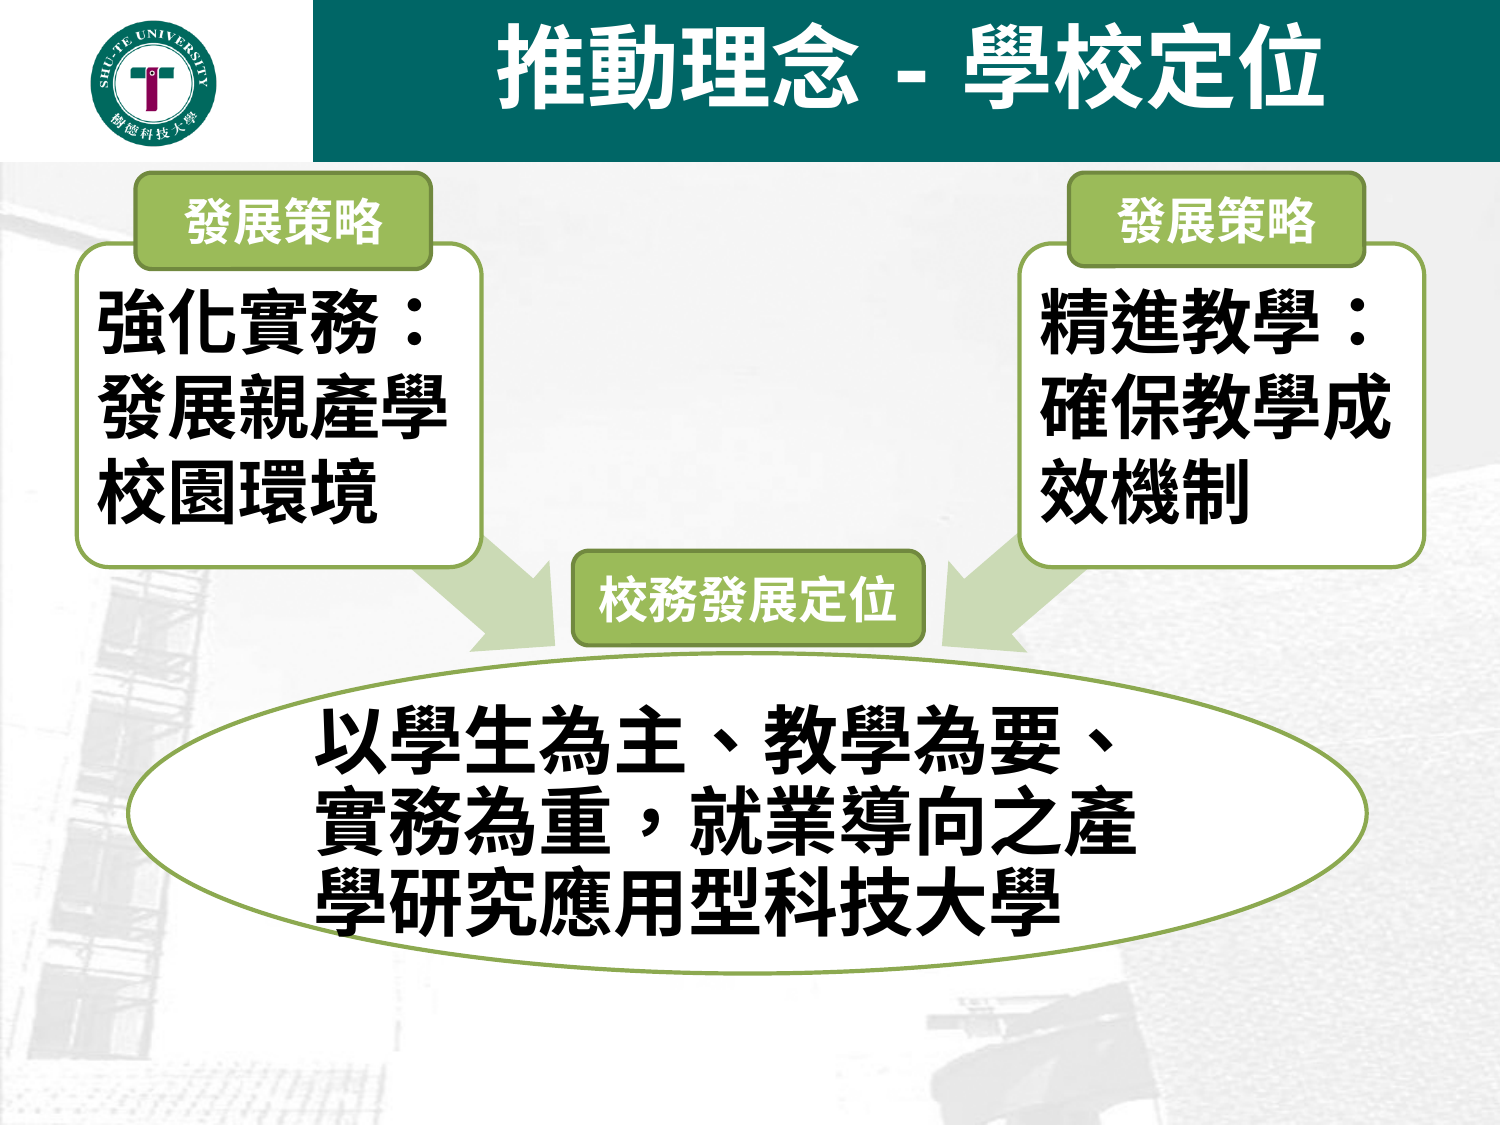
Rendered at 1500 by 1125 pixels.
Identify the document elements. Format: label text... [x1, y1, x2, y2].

text_box 發展策略 [1068, 172, 1365, 267]
text_box 精進教學： 確保教學成效機制 [1019, 243, 1425, 568]
text_box 發展策略 [135, 172, 431, 270]
text_box 強化實務： 發展親產學校園環境 [76, 243, 482, 568]
text_box 以學生為主、教學為要、實務為重，就業導向之產學研究應用型科技大學 [128, 653, 1367, 974]
title 推動理念-學校定位 [324, 0, 1500, 130]
text_box 校務發展定位 [572, 550, 924, 646]
text_box [941, 531, 1089, 653]
text_box [410, 533, 556, 652]
